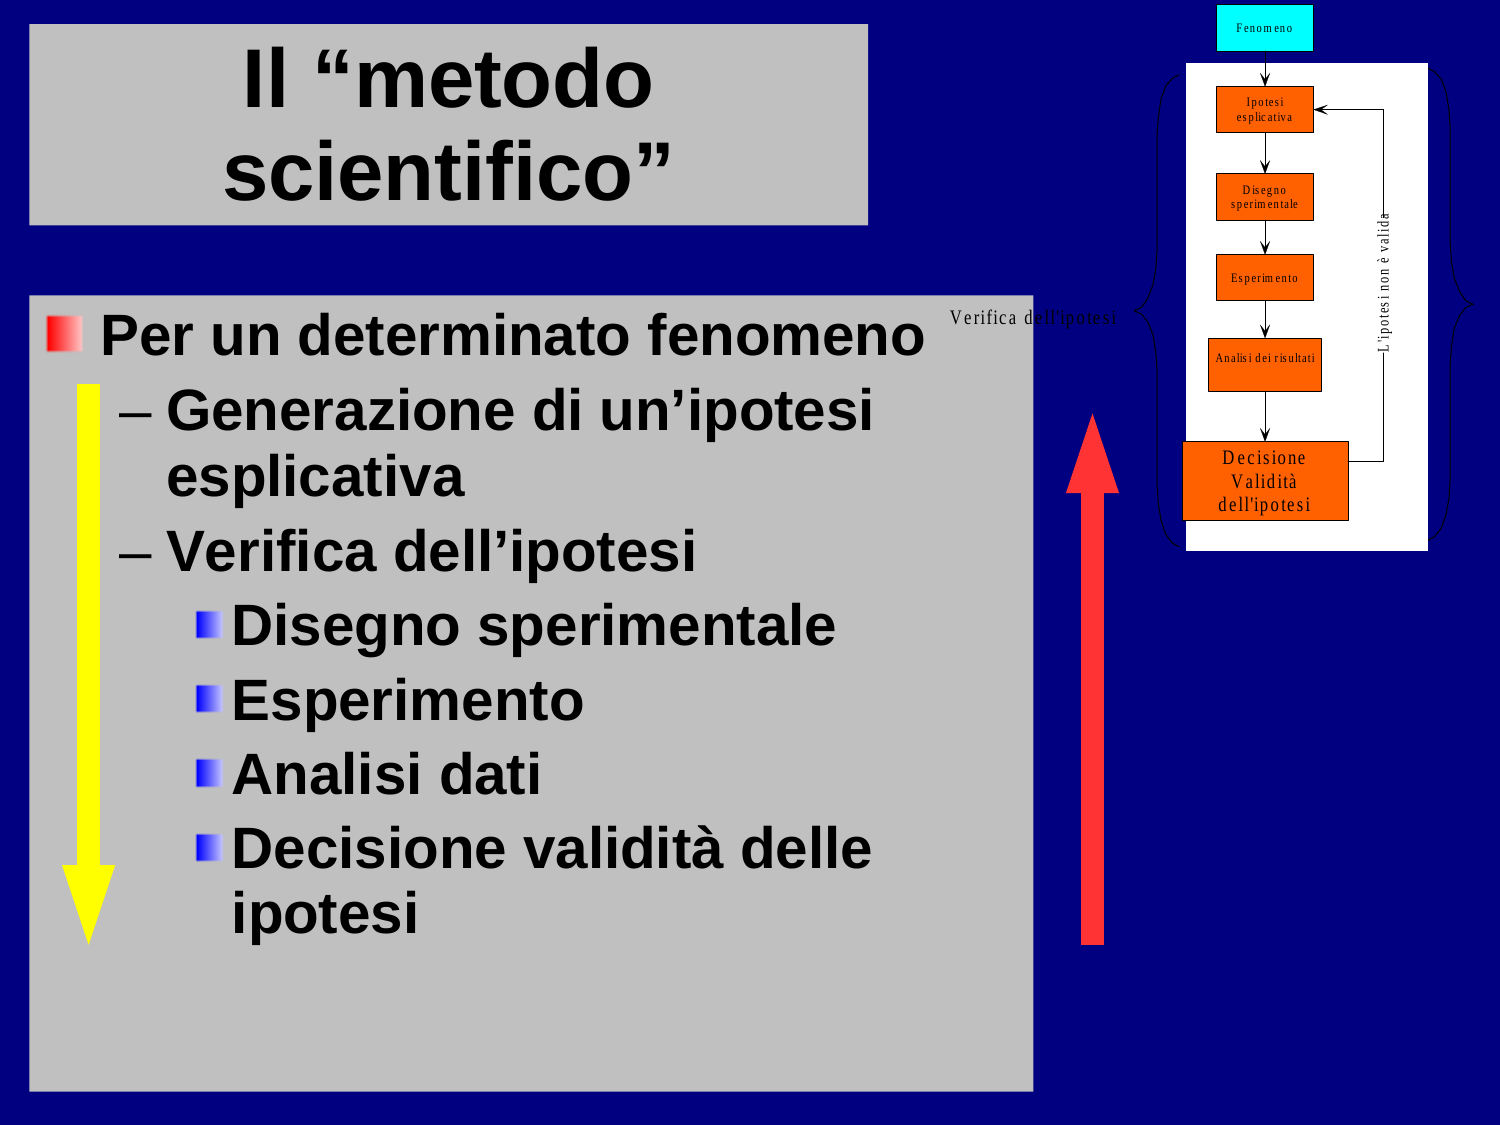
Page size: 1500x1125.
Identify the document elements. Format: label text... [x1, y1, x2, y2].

title Il “metodo scientifico” [29, 24, 869, 226]
list Per un determinato fenomeno Generazione di un’ipotesi esplicativa Verifica dell’ipotesi Disegno sperimentale Esperimento Analisi dati Decisione validità delle ipotesi [29, 295, 1034, 1092]
chart [944, 0, 1482, 562]
